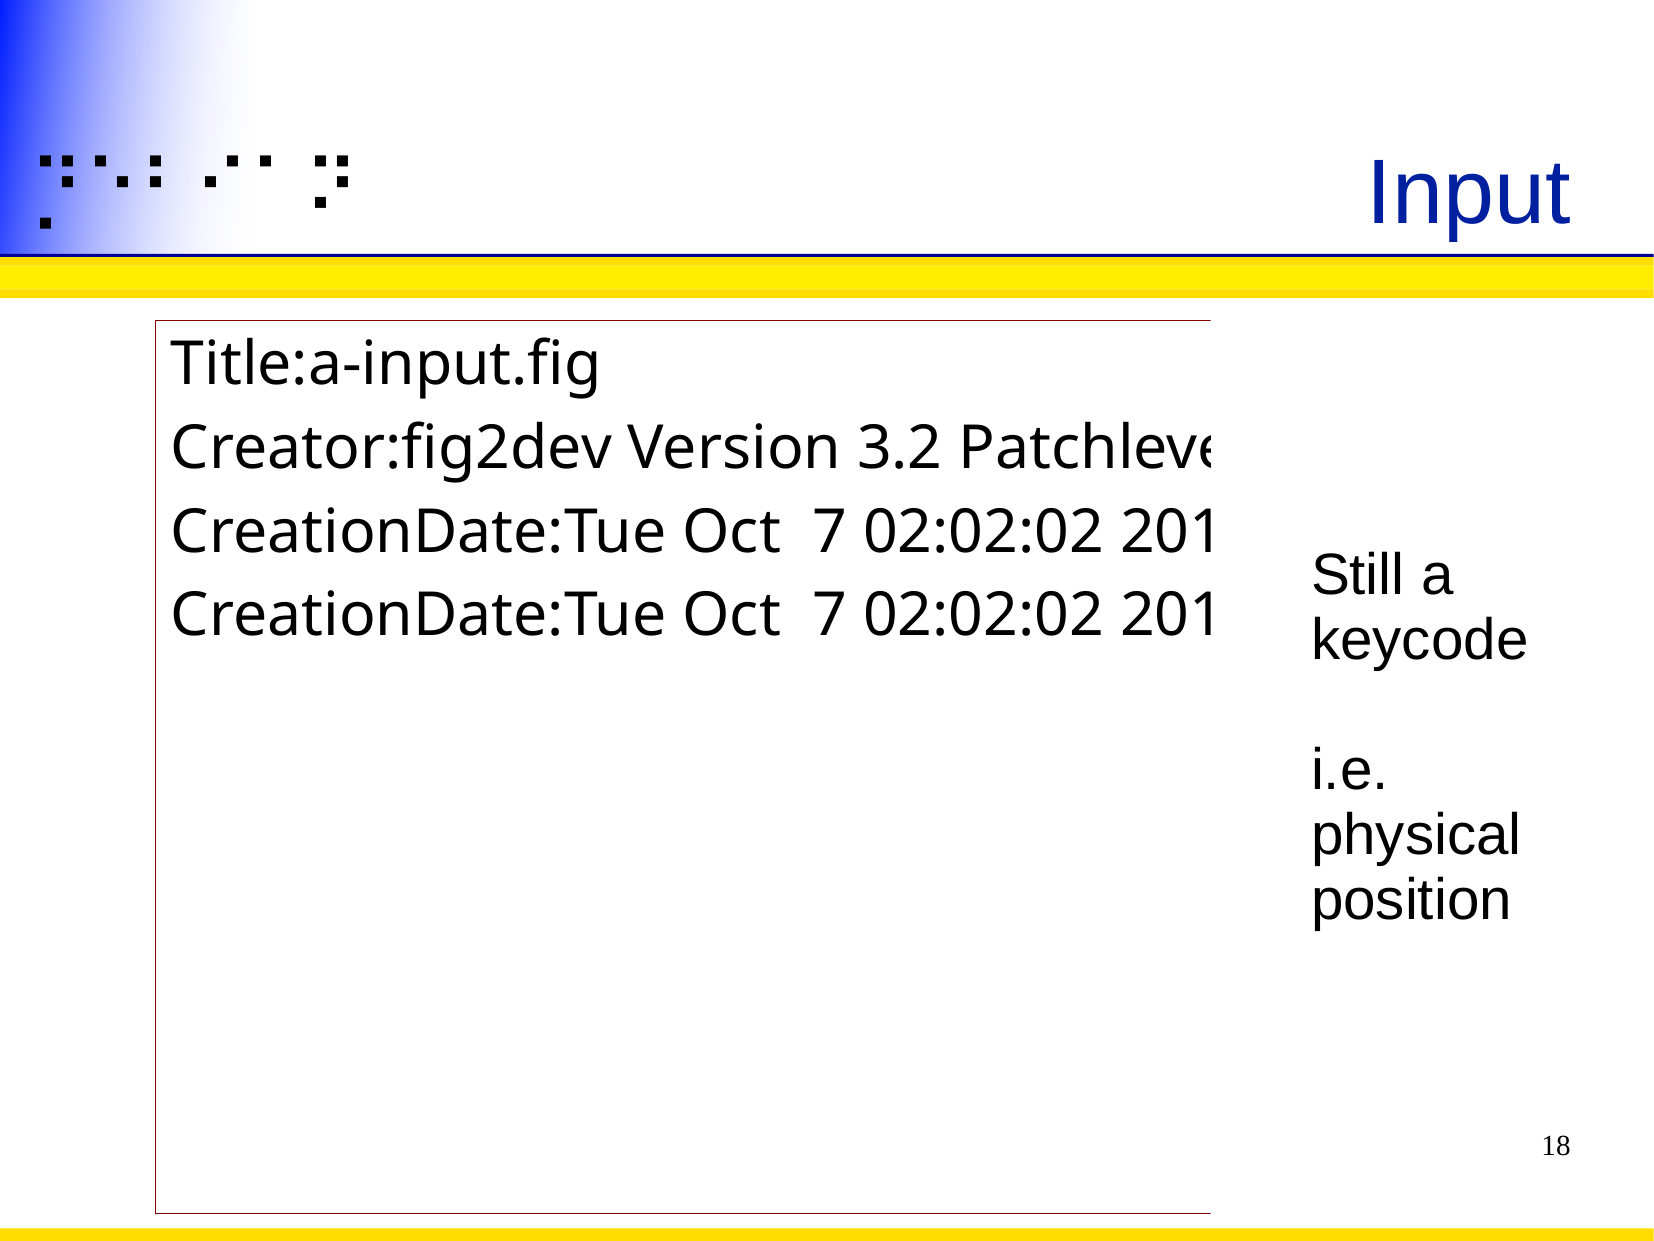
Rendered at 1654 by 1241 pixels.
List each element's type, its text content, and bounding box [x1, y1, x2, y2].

title Input [372, 126, 1571, 257]
picture [151, 316, 1211, 1214]
text_box Still a keycode i.e. physical position [1296, 534, 1592, 940]
